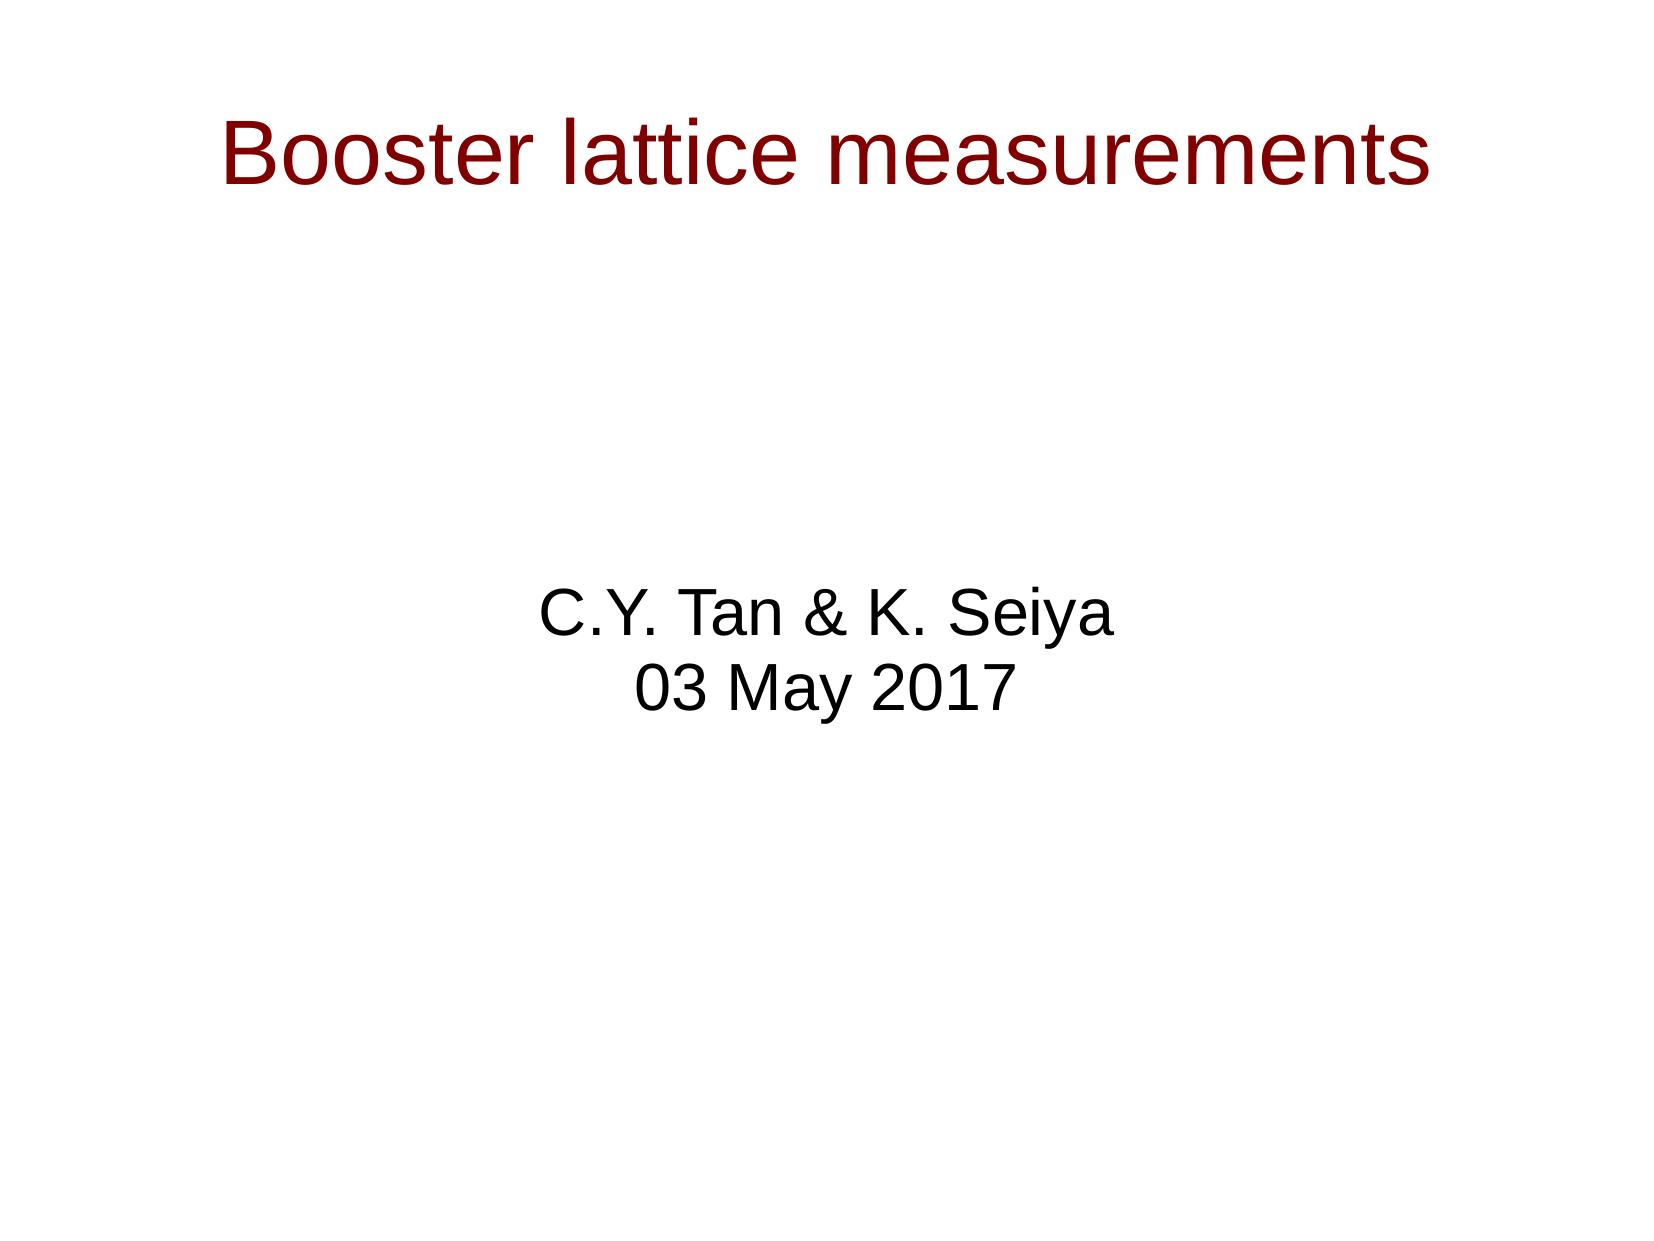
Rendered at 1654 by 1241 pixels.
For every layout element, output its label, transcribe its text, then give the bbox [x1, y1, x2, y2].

title Booster lattice measurements [82, 49, 1571, 257]
subtitle C.Y. Tan & K. Seiya 03 May 2017 [82, 290, 1571, 1010]
